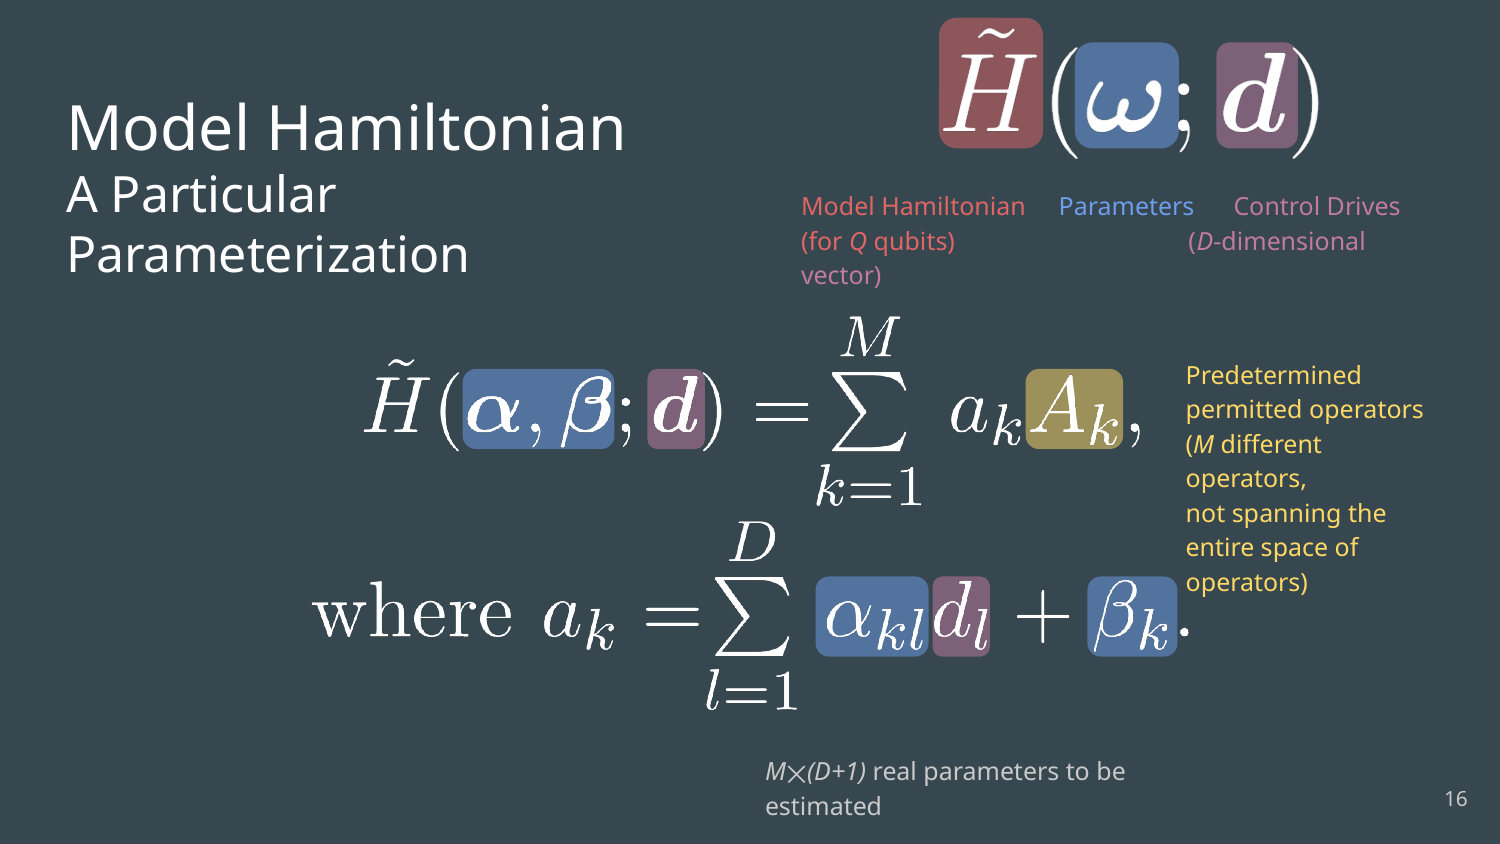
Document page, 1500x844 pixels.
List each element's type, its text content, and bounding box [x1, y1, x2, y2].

picture [311, 316, 1189, 711]
list M⨉(D+1) real parameters to be estimated [750, 736, 1239, 801]
list Model Hamiltonian Parameters Control Drives (for Q qubits) (D-dimensional vector) [786, 171, 1474, 252]
picture [943, 28, 1319, 159]
slide_number <number> [1392, 767, 1483, 833]
title Model Hamiltonian A Particular Parameterization [51, 72, 731, 167]
text_box [938, 17, 1042, 142]
list Predetermined permitted operators (M different operators, not spanning the entire space of operators) [1189, 340, 1453, 478]
